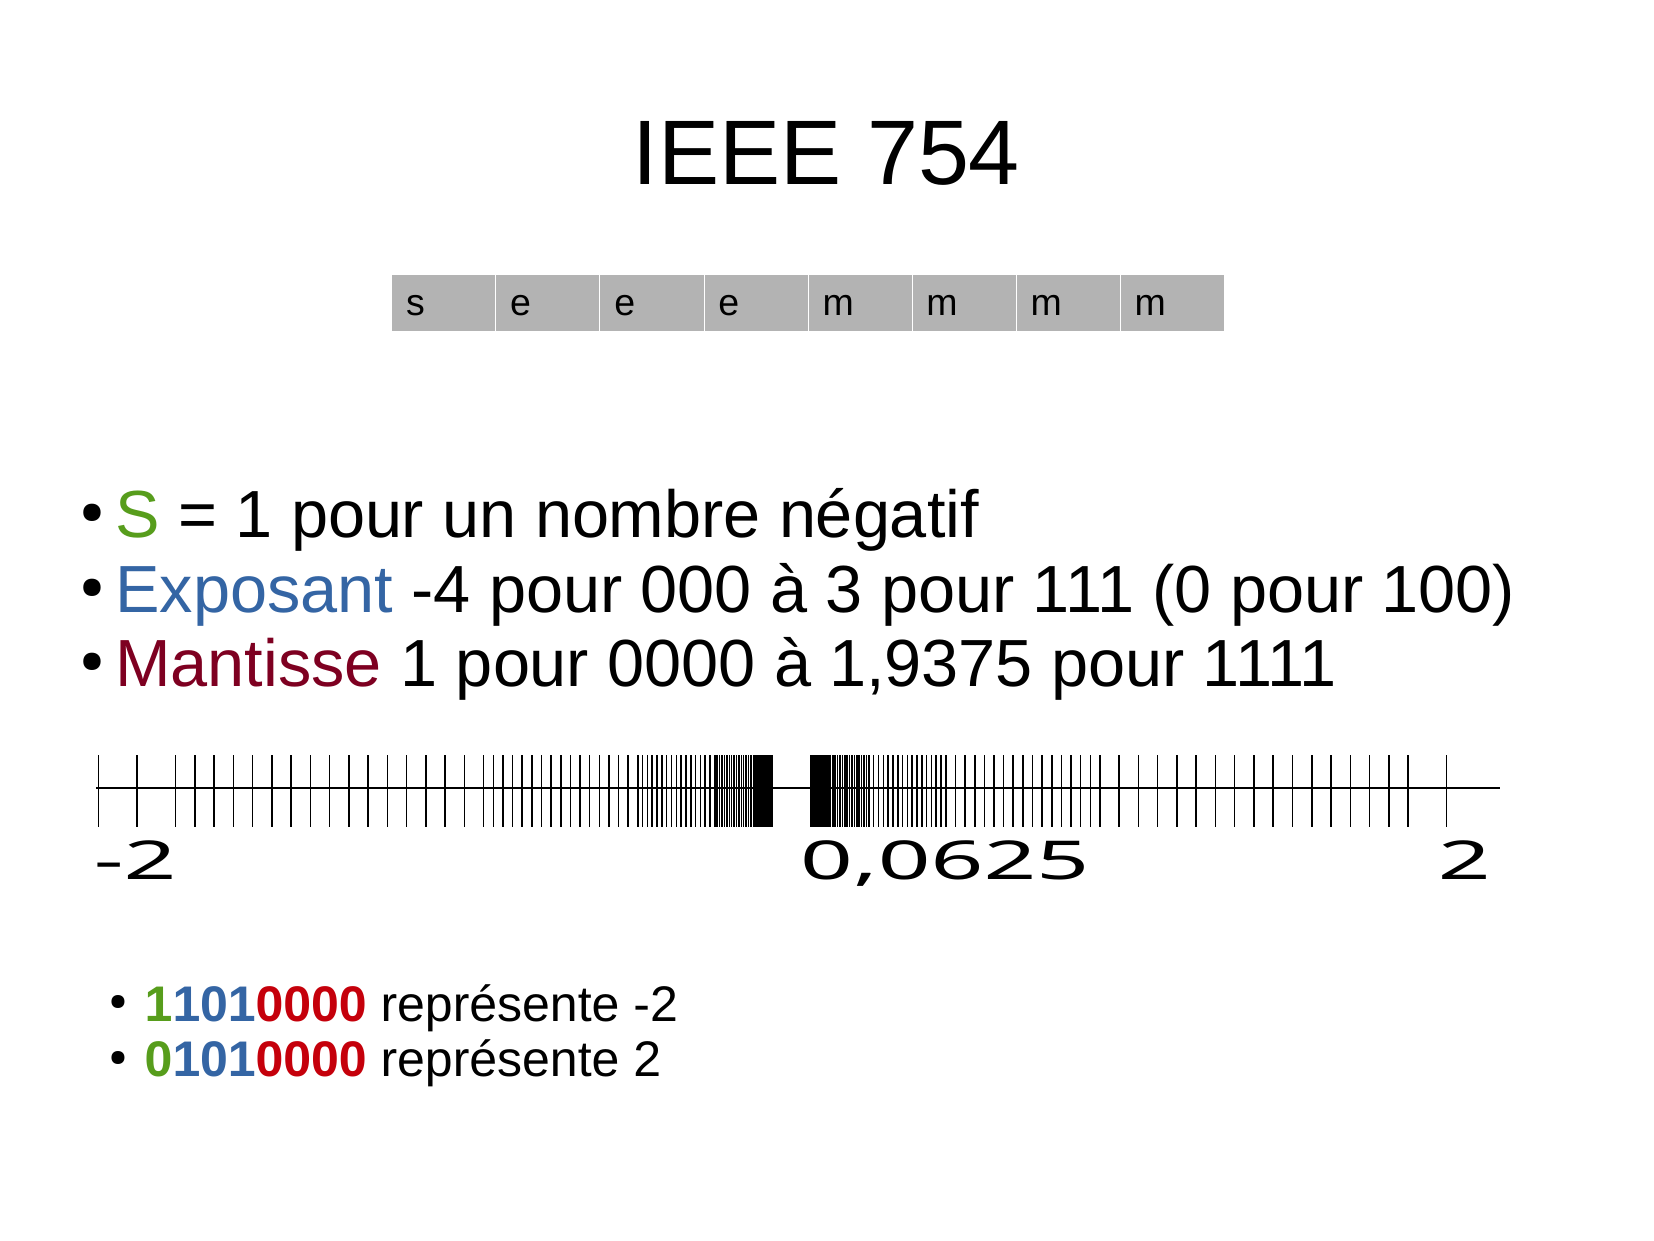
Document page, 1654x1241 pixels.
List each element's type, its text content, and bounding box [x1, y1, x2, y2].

table_header m [1121, 275, 1224, 331]
table_header m [809, 275, 912, 331]
table_header m [1017, 275, 1120, 331]
title IEEE 754 [82, 49, 1571, 257]
text_box 11010000 représente -2 01010000 représente 2 [94, 968, 694, 1095]
text_box S = 1 pour un nombre négatif Exposant -4 pour 000 à 3 pour 111 (0 pour 100) Mantisse 1 pour 0000 à 1,9375 pour 1111 [65, 469, 1548, 709]
picture [96, 755, 1501, 886]
table_header m [913, 275, 1016, 331]
table_header e [600, 275, 704, 331]
table_header e [705, 275, 808, 331]
table_header e [496, 275, 599, 331]
table_header s [392, 275, 495, 331]
